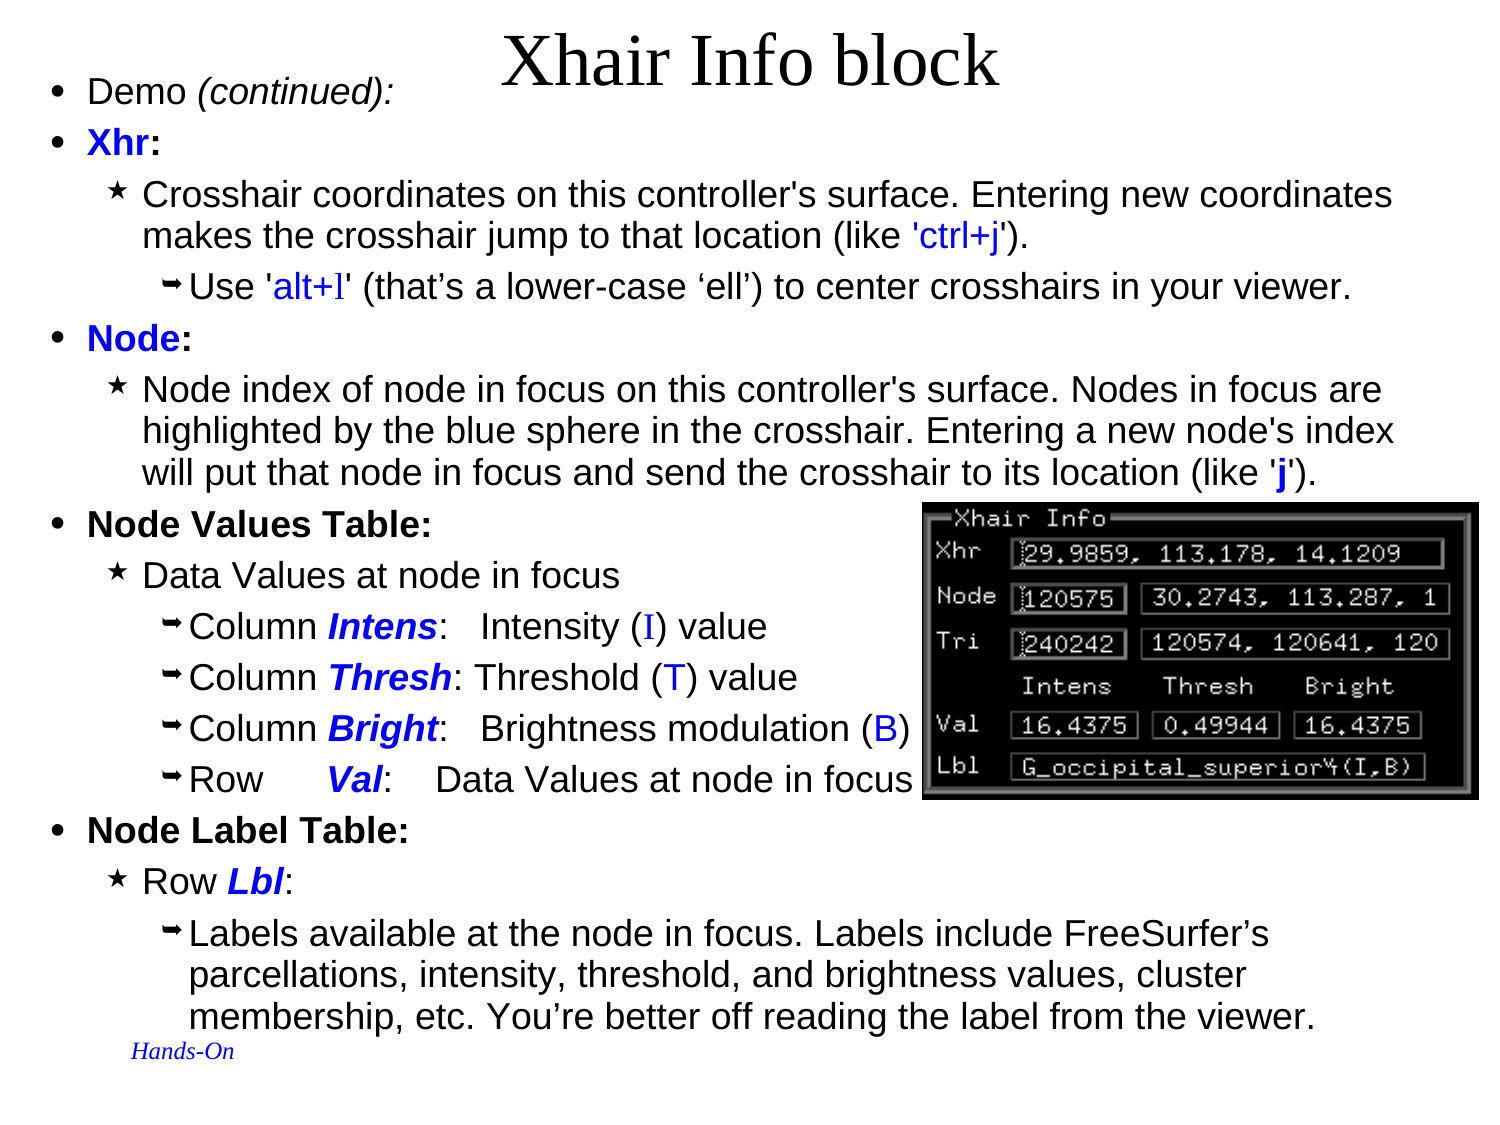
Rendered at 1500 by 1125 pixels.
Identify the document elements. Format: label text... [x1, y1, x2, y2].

text_box Hands-On [116, 1028, 250, 1074]
list Demo (continued): Xhr: Crosshair coordinates on this controller's surface. Entering new coordinates makes the crosshair jump to that location (like 'ctrl+j'). Use 'alt+l' (that’s a lower-case ‘ell’) to center crosshairs in your viewer. Node: Node index of node in focus on this controller's surface. Nodes in focus are highlighted by the blue sphere in the crosshair. Entering a new node's index will put that node in focus and send the crosshair to its location (like 'j'). Node Values Table: Data Values at node in focus Column Intens: Intensity (I) value Column Thresh: Threshold (T) value Column Bright: Brightness modulation (B) Row Val: Data Values at node in focus Node Label Table: Row Lbl: Labels available at the node in focus. Labels include FreeSurfer’s parcellations, intensity, threshold, and brightness values, cluster membership, etc. You’re better off reading the label from the viewer. [34, 57, 1422, 1056]
picture [922, 502, 1479, 800]
title Xhair Info block [112, 2, 1388, 57]
